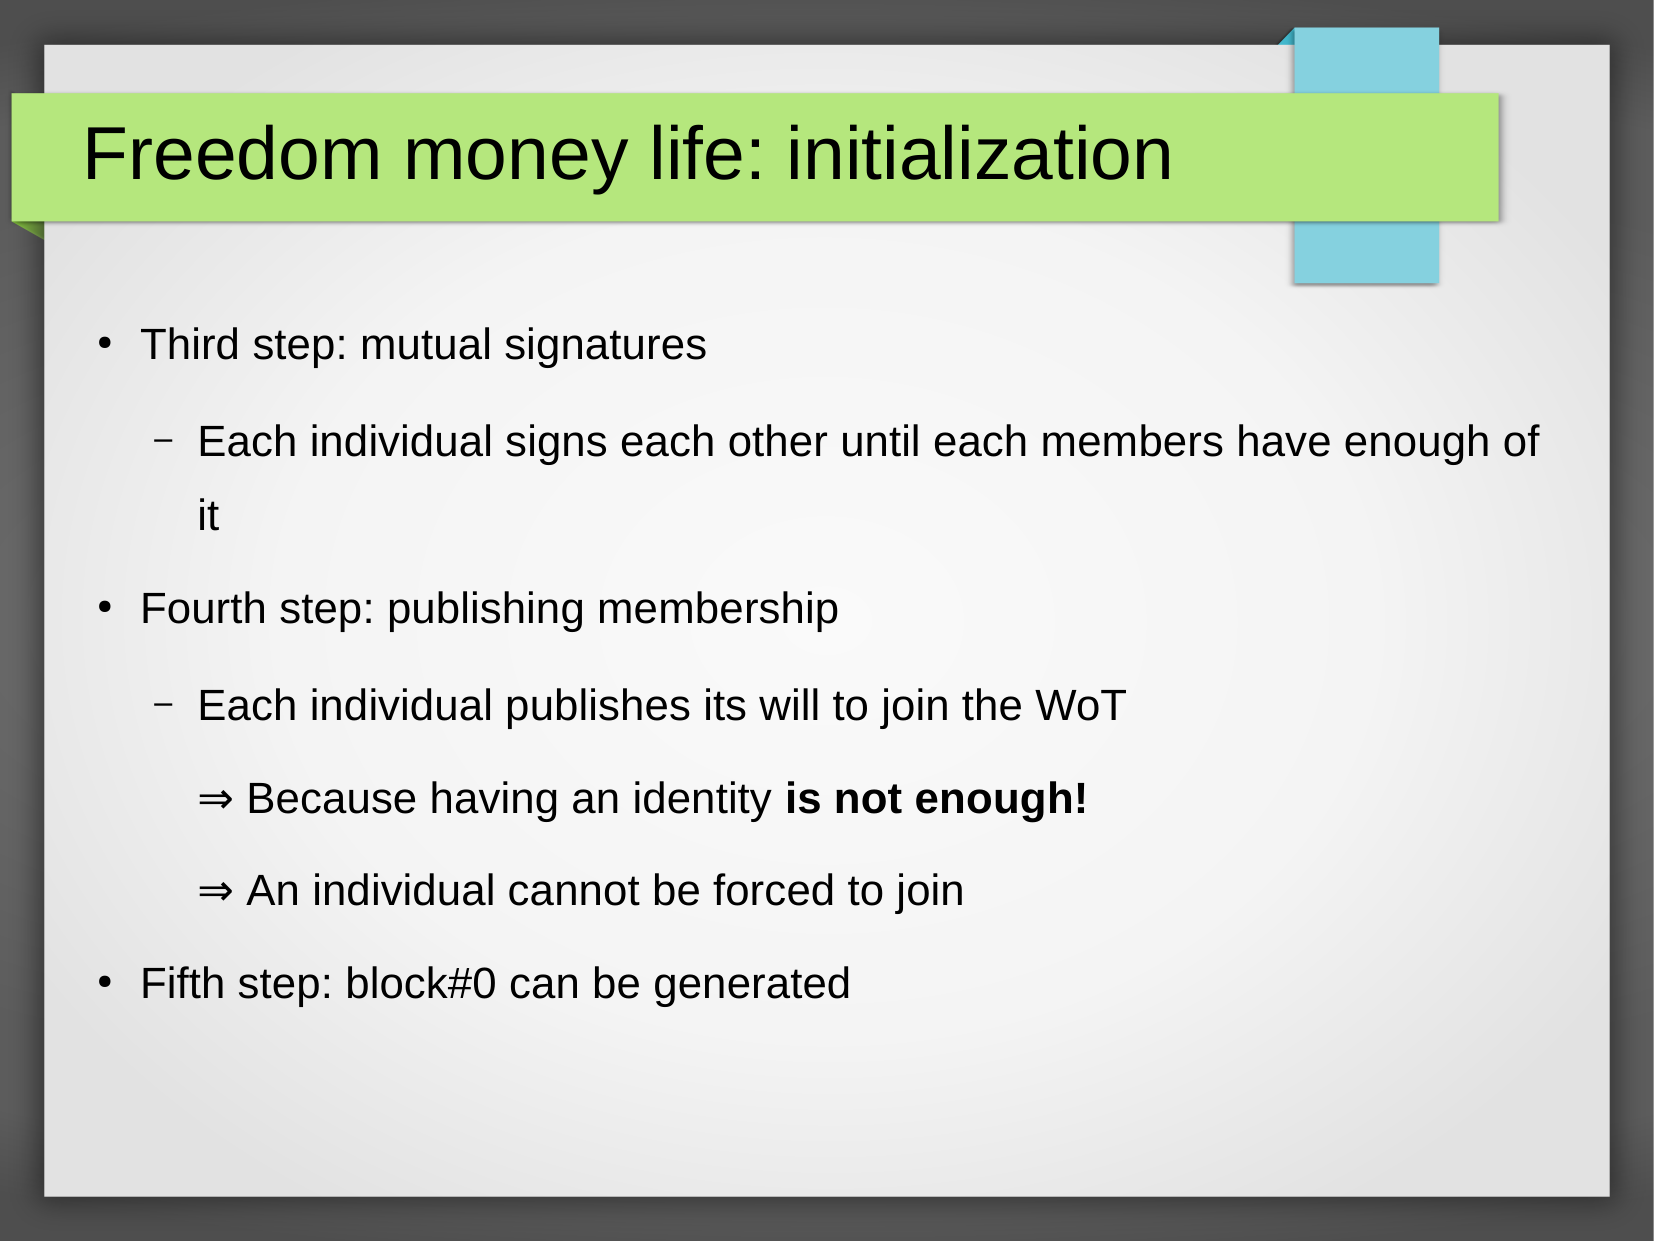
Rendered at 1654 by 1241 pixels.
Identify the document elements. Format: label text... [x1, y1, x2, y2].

picture [0, 0, 1654, 1241]
list Third step: mutual signatures Each individual signs each other until each members have enough of it Fourth step: publishing membership Each individual publishes its will to join the WoT ⇒ Because having an identity is not enough! ⇒ An individual cannot be forced to join Fifth step: block#0 can be generated [82, 295, 1571, 1015]
title Freedom money life: initialization [82, 94, 1477, 213]
